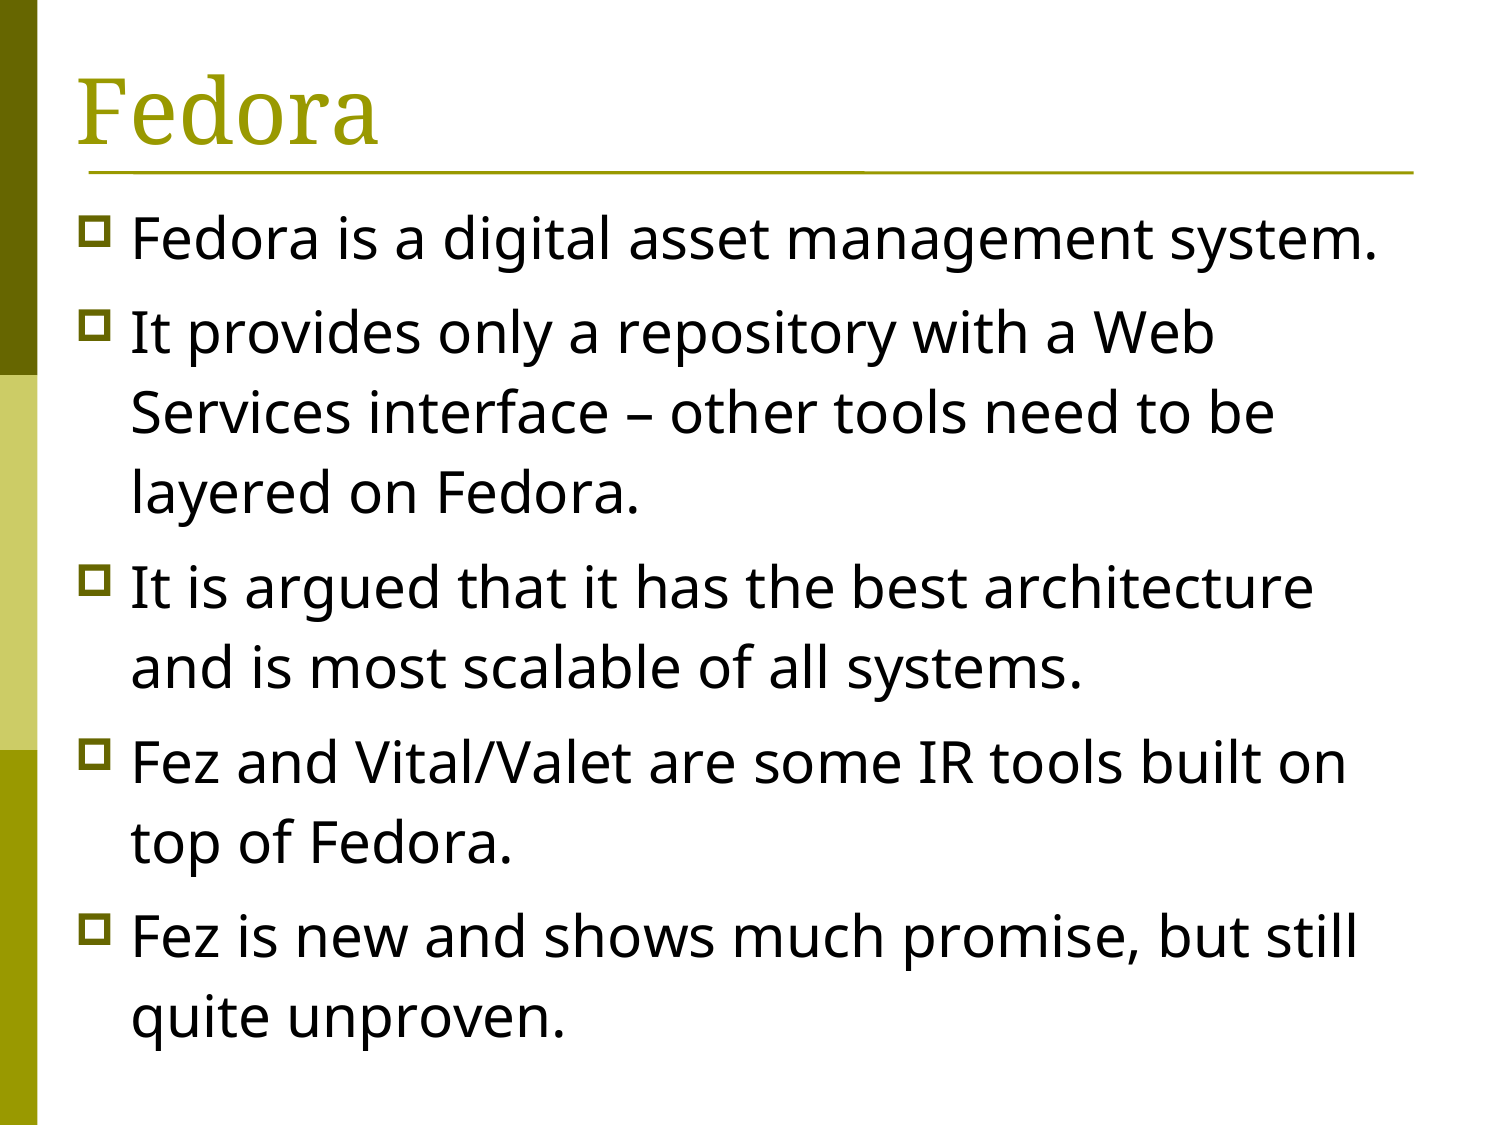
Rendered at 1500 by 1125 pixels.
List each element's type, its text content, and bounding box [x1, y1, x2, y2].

title Fedora [75, 52, 1426, 166]
list Fedora is a digital asset management system. It provides only a repository with a Web Services interface – other tools need to be layered on Fedora. It is argued that it has the best architecture and is most scalable of all systems. Fez and Vital/Valet are some IR tools built on top of Fedora. Fez is new and shows much promise, but still quite unproven. [75, 196, 1426, 1032]
